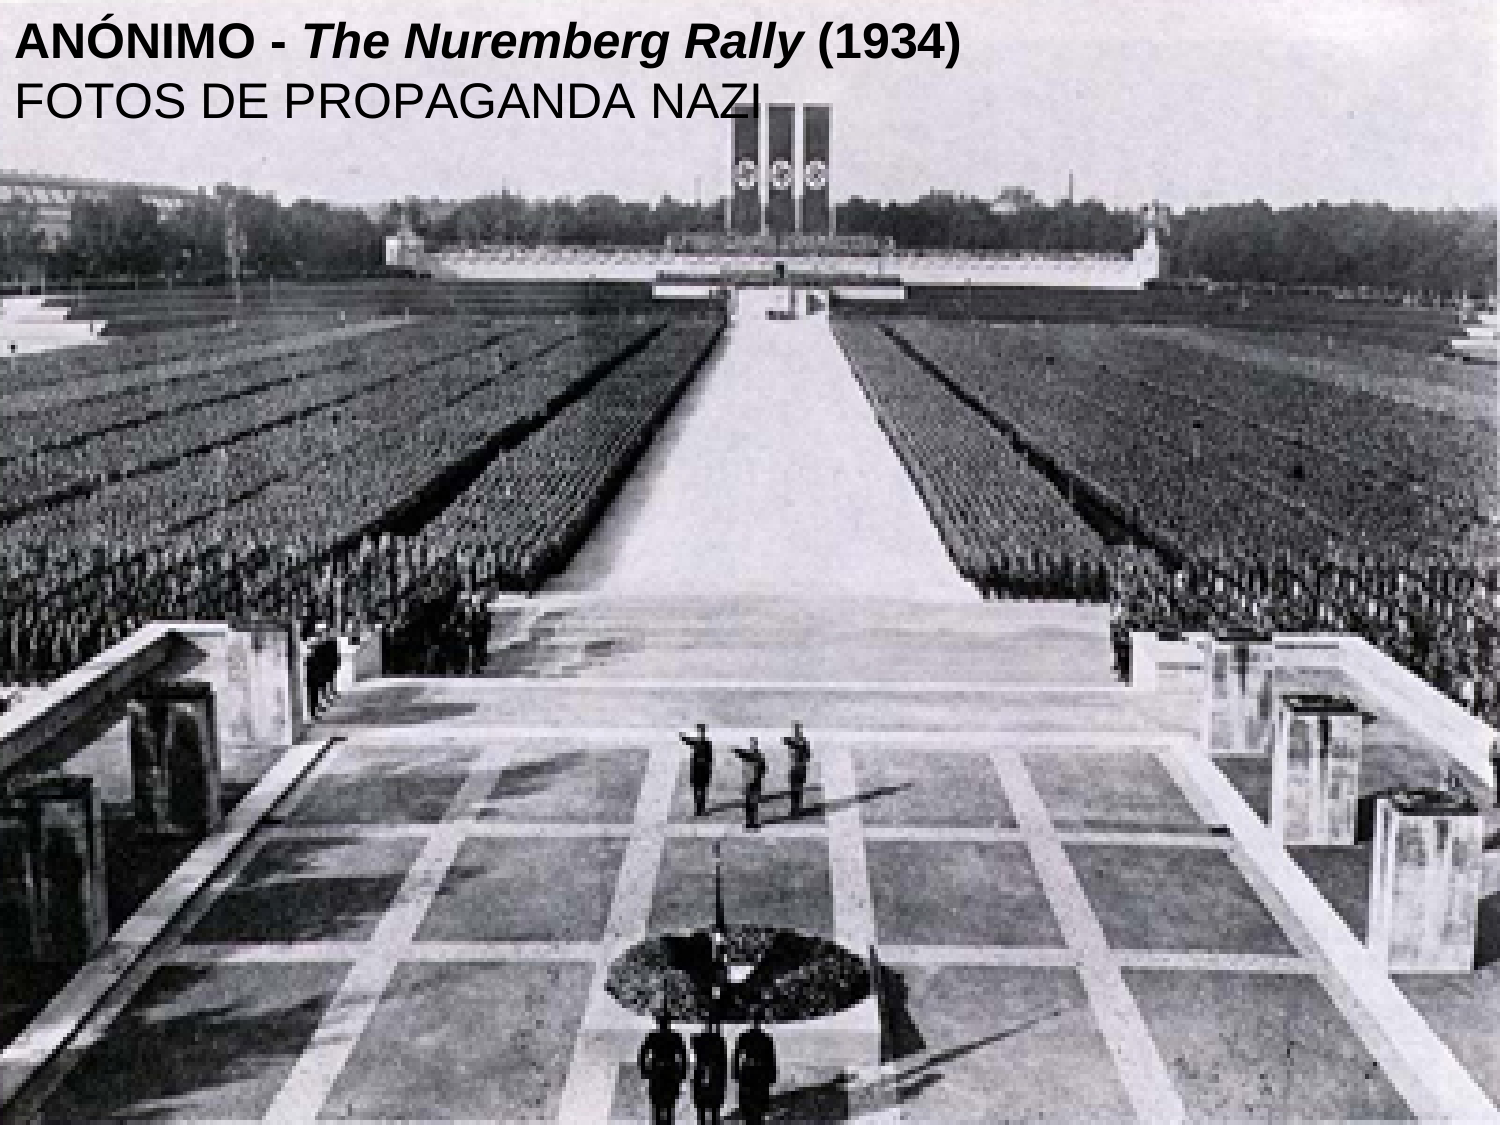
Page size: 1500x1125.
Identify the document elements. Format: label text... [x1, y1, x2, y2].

picture [0, 0, 1500, 1125]
text_box ANÓNIMO - The Nuremberg Rally (1934) FOTOS DE PROPAGANDA NAZI [0, 0, 1454, 136]
